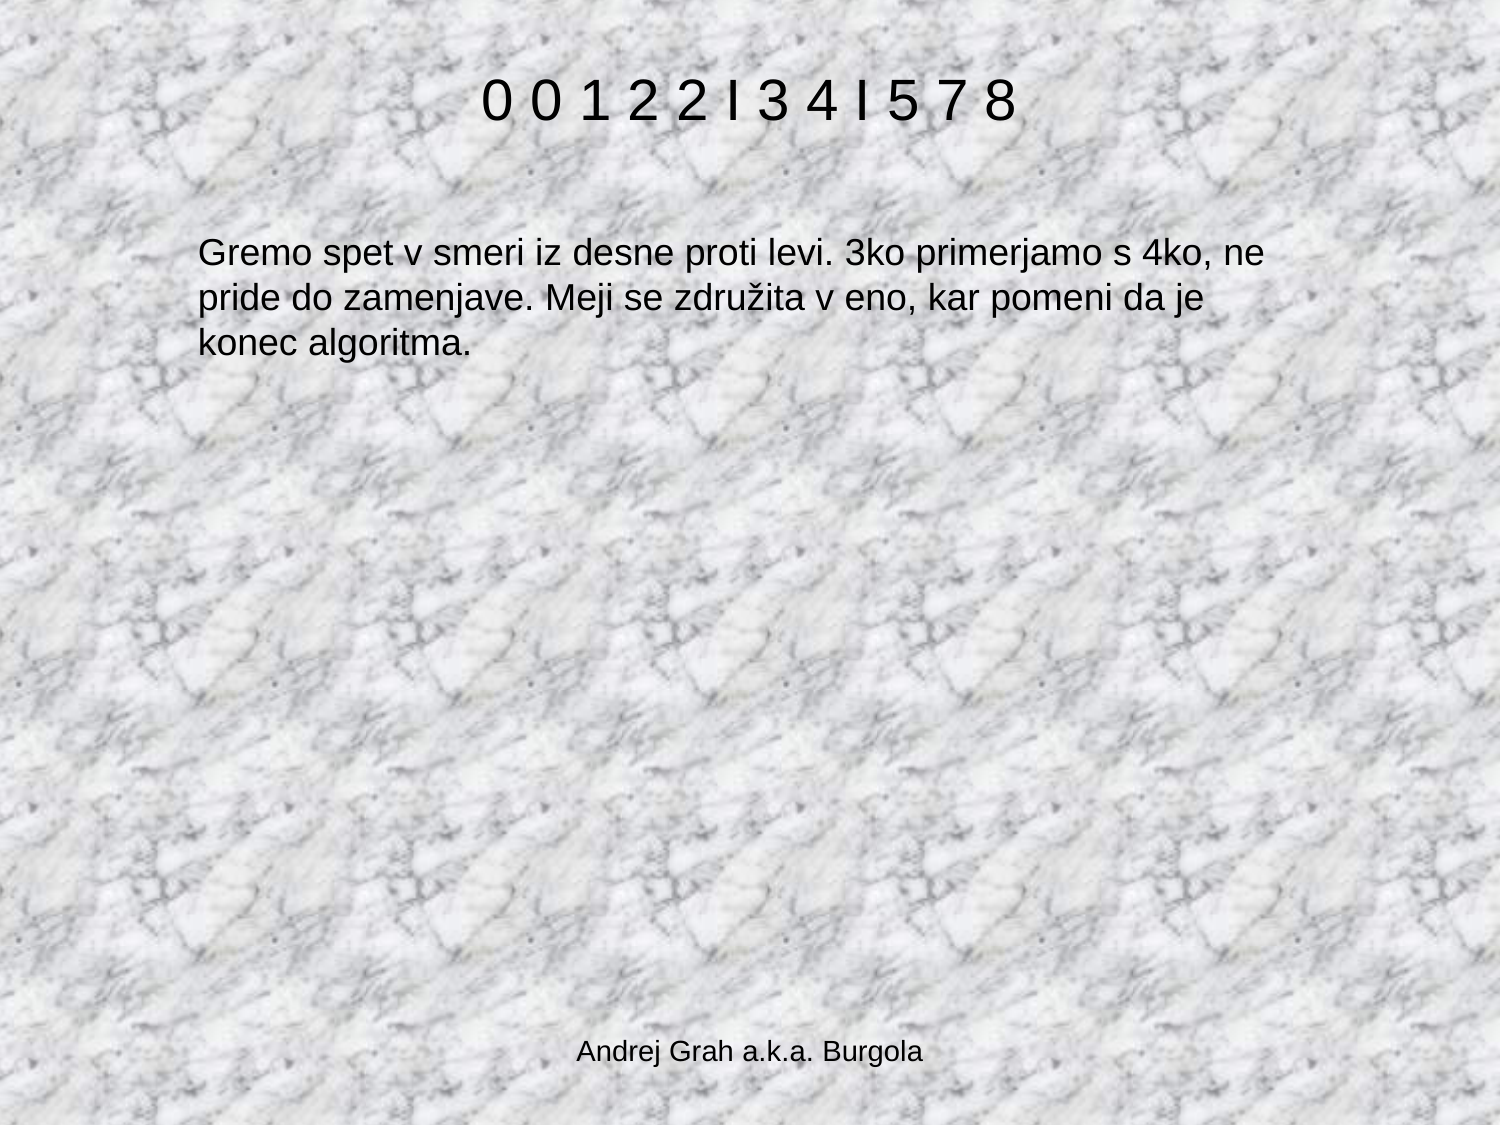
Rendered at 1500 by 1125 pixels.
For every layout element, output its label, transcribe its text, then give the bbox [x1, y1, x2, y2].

text_box Andrej Grah a.k.a. Burgola [512, 1024, 988, 1103]
text_box Gremo spet v smeri iz desne proti levi. 3ko primerjamo s 4ko, ne pride do zamenjave. Meji se združita v eno, kar pomeni da je konec algoritma. [183, 219, 1306, 371]
picture [0, 0, 1500, 1125]
text_box 0 0 1 2 2 I 3 4 I 5 7 8 [265, 54, 1235, 141]
